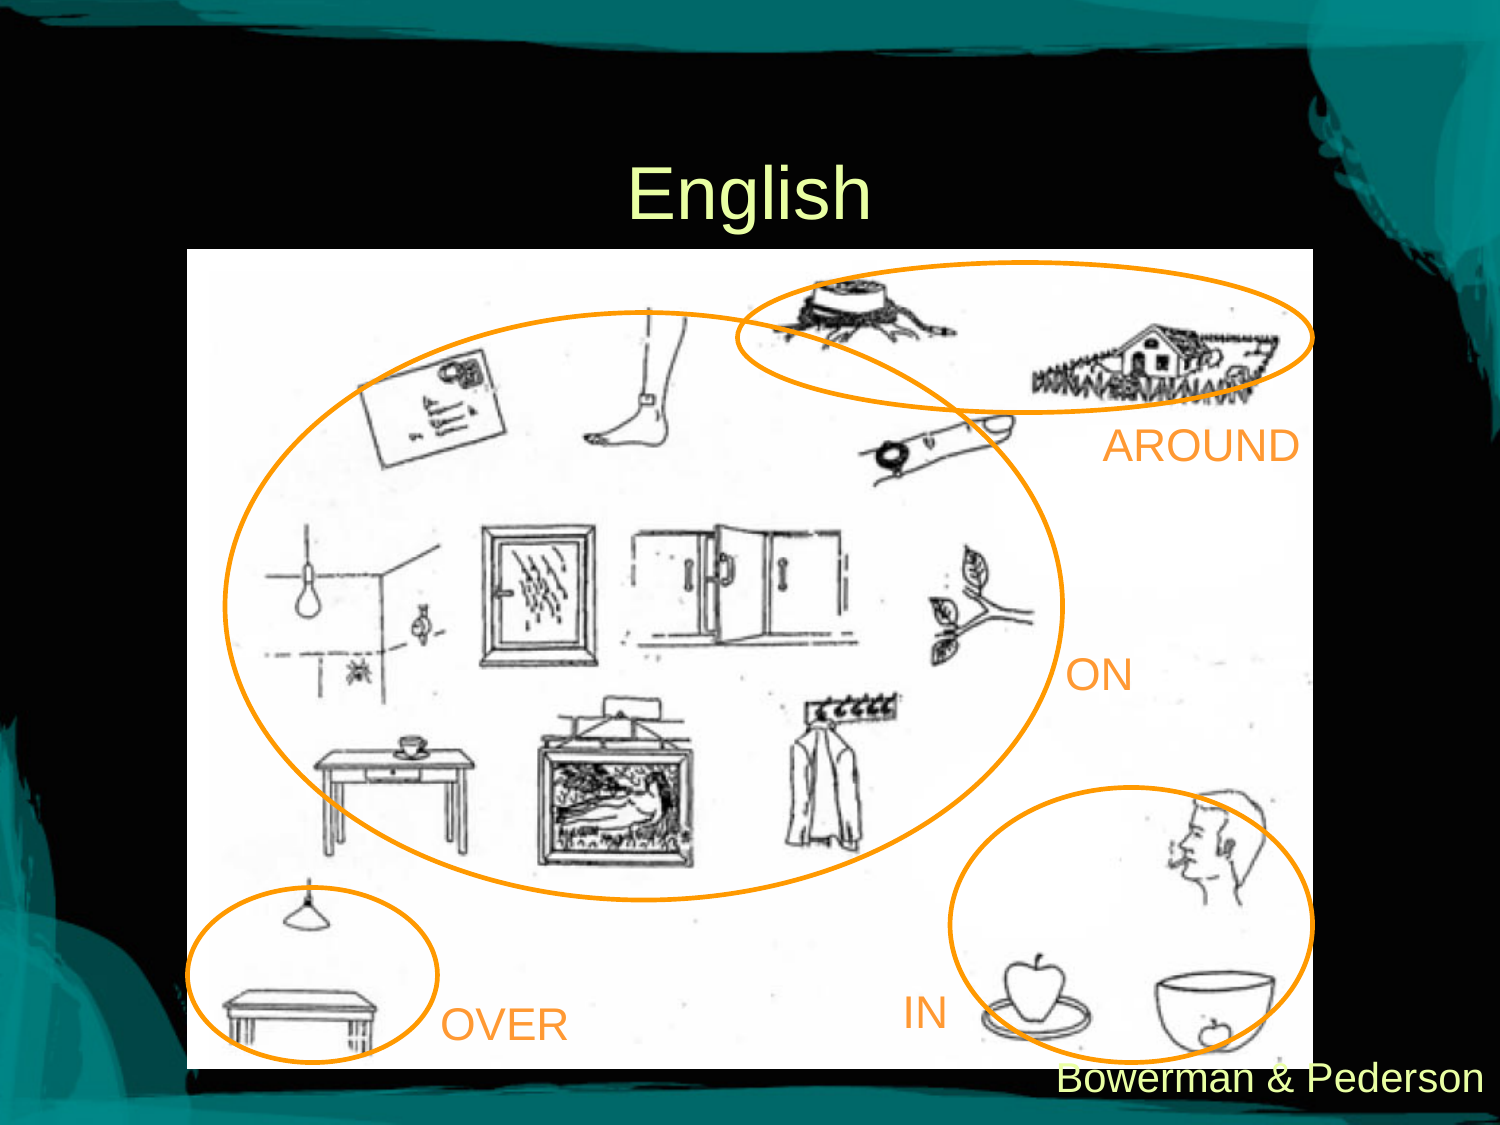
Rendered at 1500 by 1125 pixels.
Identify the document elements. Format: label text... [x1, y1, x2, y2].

title English [112, 99, 1388, 288]
picture [0, 0, 1500, 1125]
text_box IN [887, 978, 964, 1046]
picture [953, 790, 1310, 1047]
text_box ON [1050, 641, 1149, 709]
text_box AROUND [1087, 412, 1316, 480]
text_box OVER [425, 991, 585, 1059]
text_box Bowerman & Pederson [1040, 1047, 1500, 1110]
